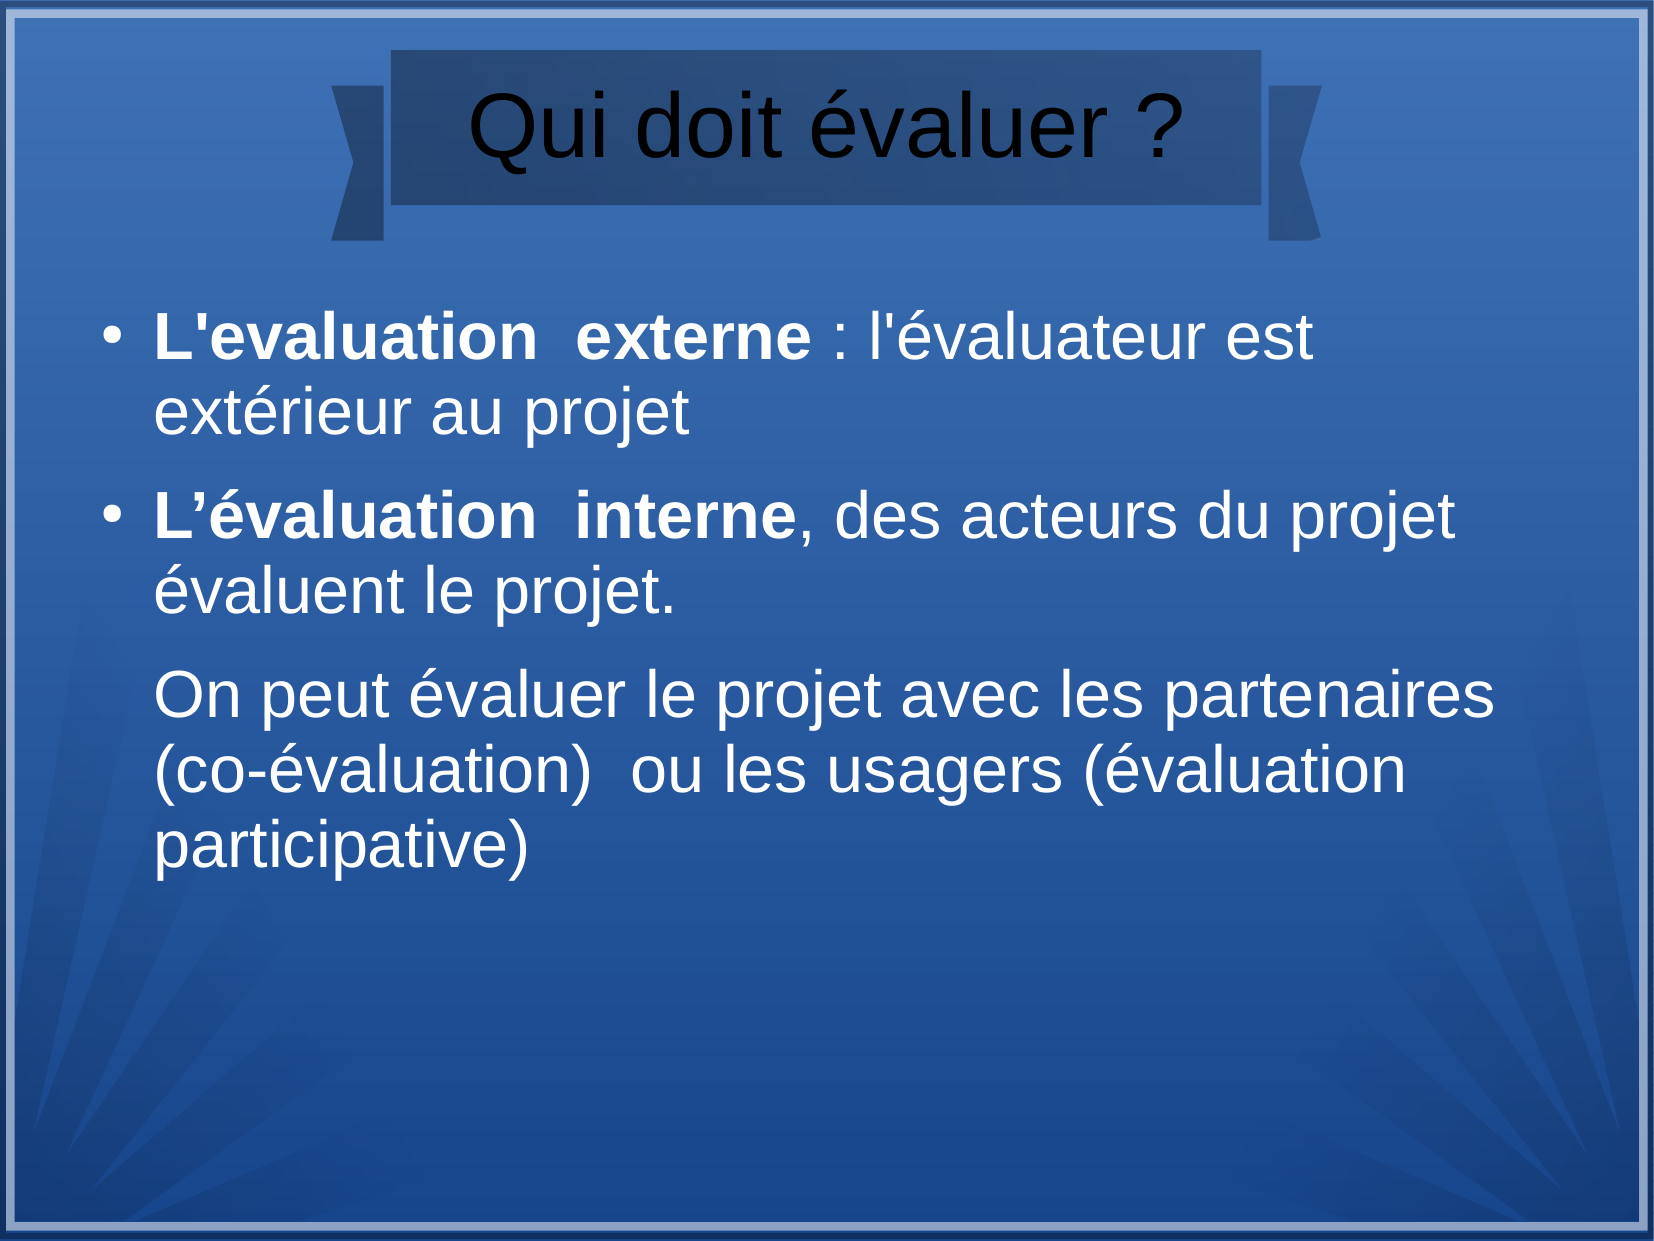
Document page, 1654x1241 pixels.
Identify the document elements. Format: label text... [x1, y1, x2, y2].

list L'evaluation externe : l'évaluateur est extérieur au projet L’évaluation interne, des acteurs du projet évaluent le projet. On peut évaluer le projet avec les partenaires (co-évaluation) ou les usagers (évaluation participative) [82, 299, 1571, 1241]
title Qui doit évaluer ? [389, 47, 1264, 205]
